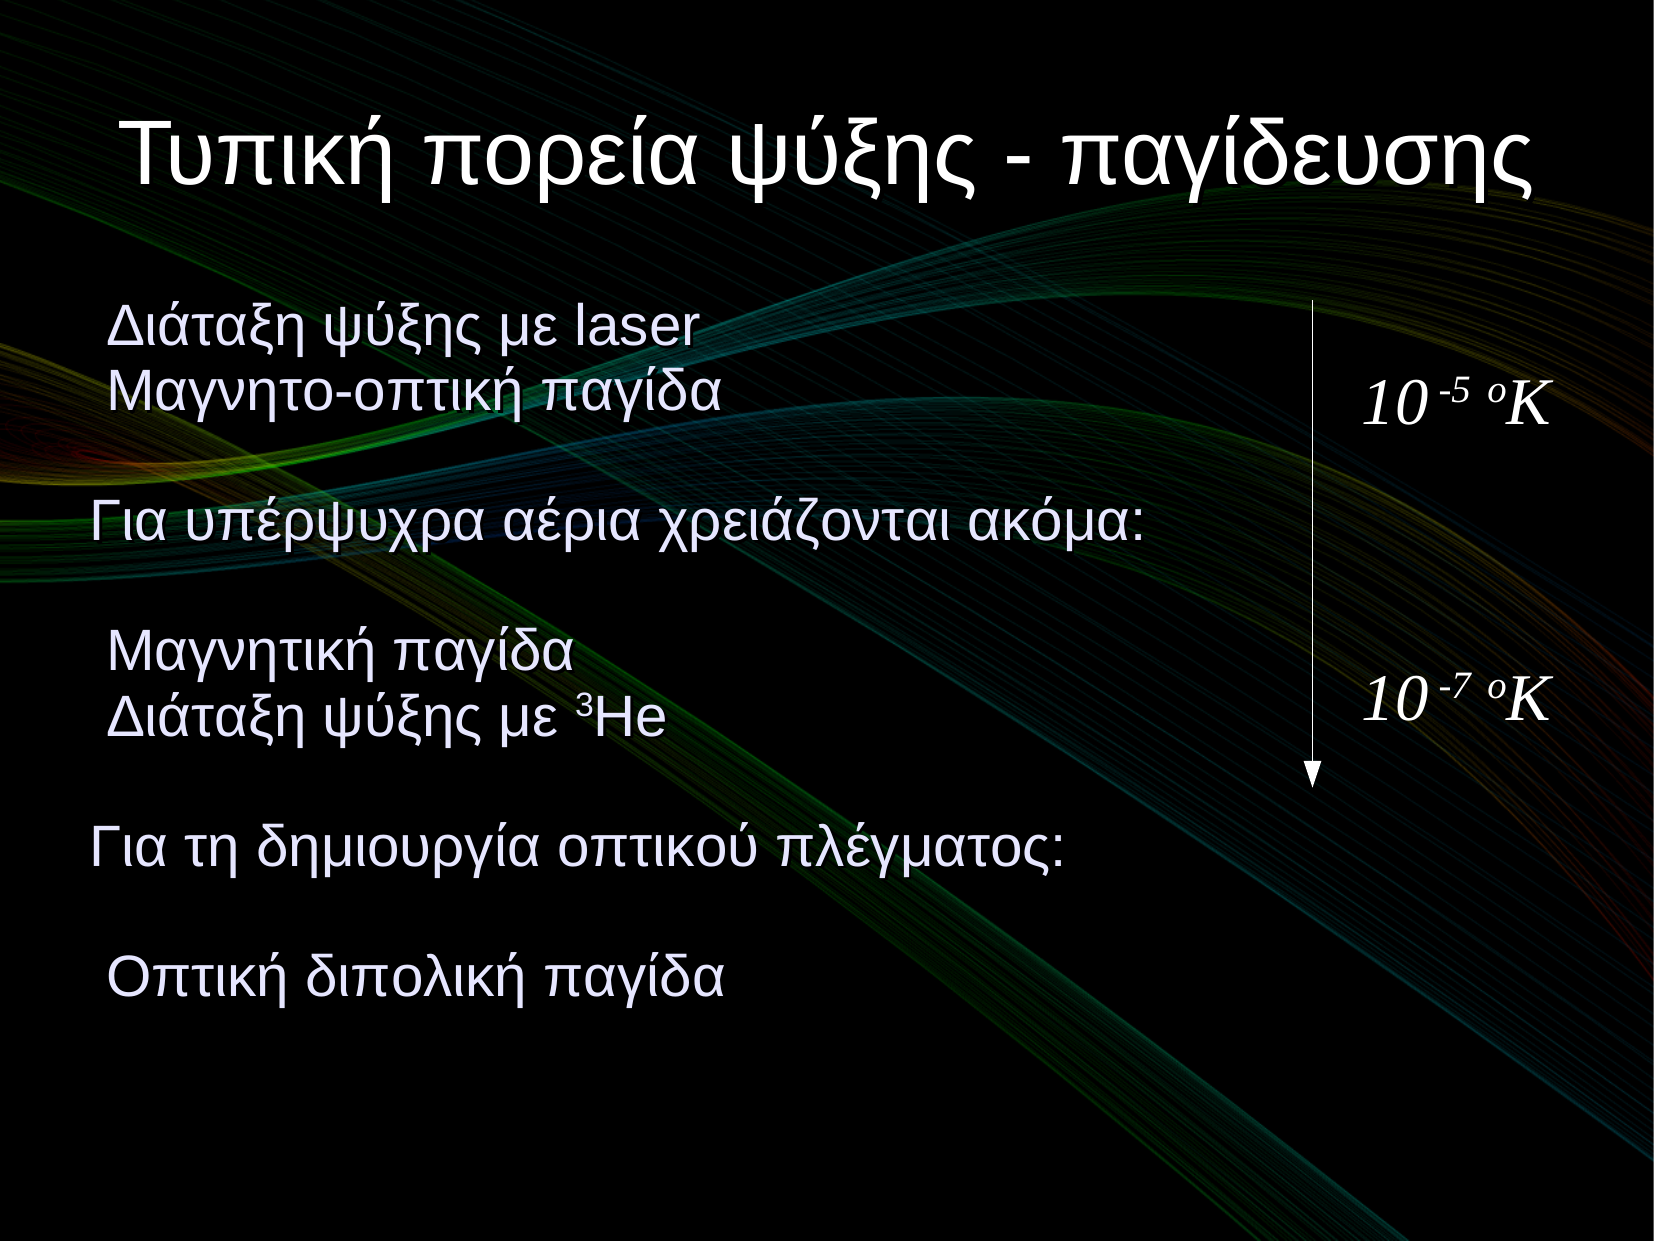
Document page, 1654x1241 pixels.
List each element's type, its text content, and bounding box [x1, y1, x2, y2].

text_box 10 -5 οΚ 10 -7 οΚ [1347, 357, 1573, 743]
text_box Διάταξη ψύξης με laser Μαγνητο-οπτική παγίδα Για υπέρψυχρα αέρια χρειάζονται ακόμα: Μαγνητική παγίδα Διάταξη ψύξης με 3He Για τη δημιουργία οπτικού πλέγματος: Οπτική διπολική παγίδα [75, 285, 1576, 1016]
title Τυπική πορεία ψύξης - παγίδευσης [82, 56, 1571, 250]
picture [0, 0, 1654, 1241]
